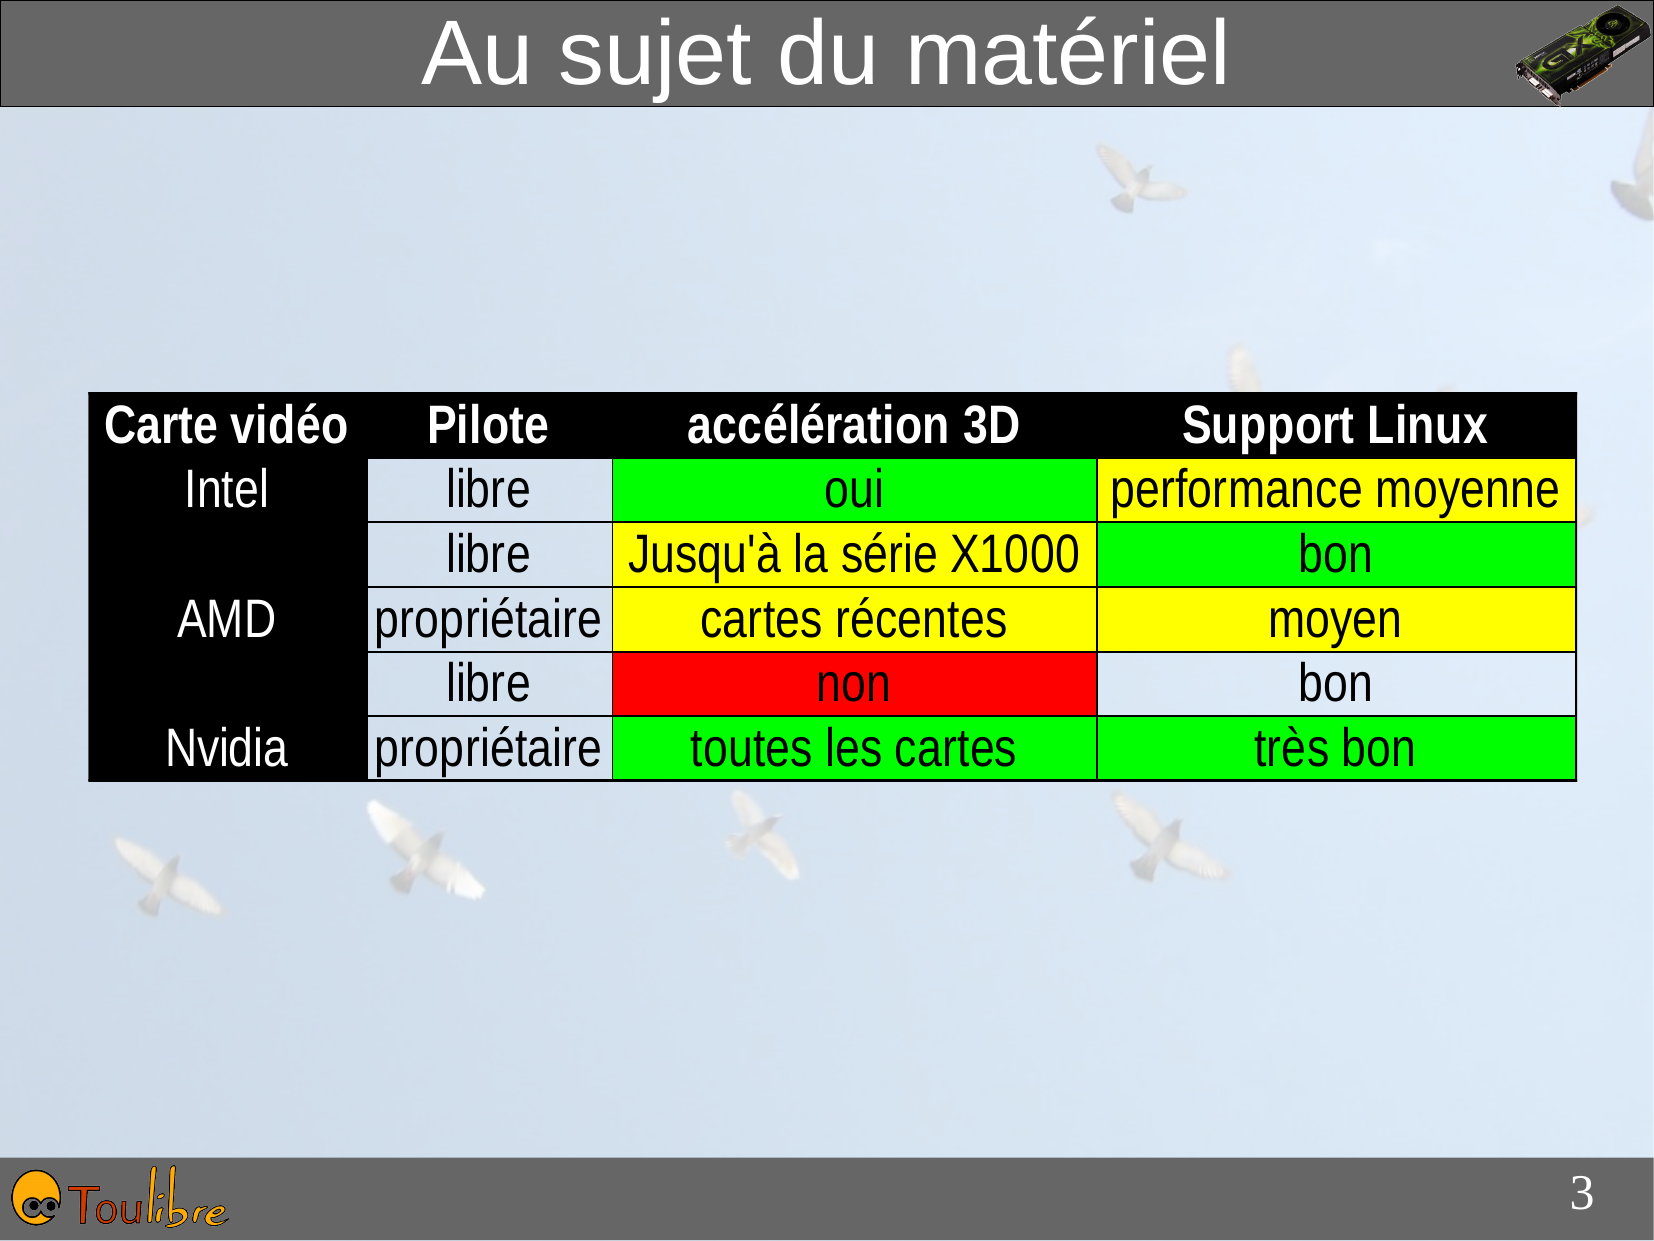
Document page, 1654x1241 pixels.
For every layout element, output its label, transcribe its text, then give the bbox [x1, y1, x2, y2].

picture [1505, 0, 1654, 113]
title Au sujet du matériel [0, 0, 1505, 107]
picture [11, 1165, 229, 1228]
chart [88, 392, 1578, 945]
